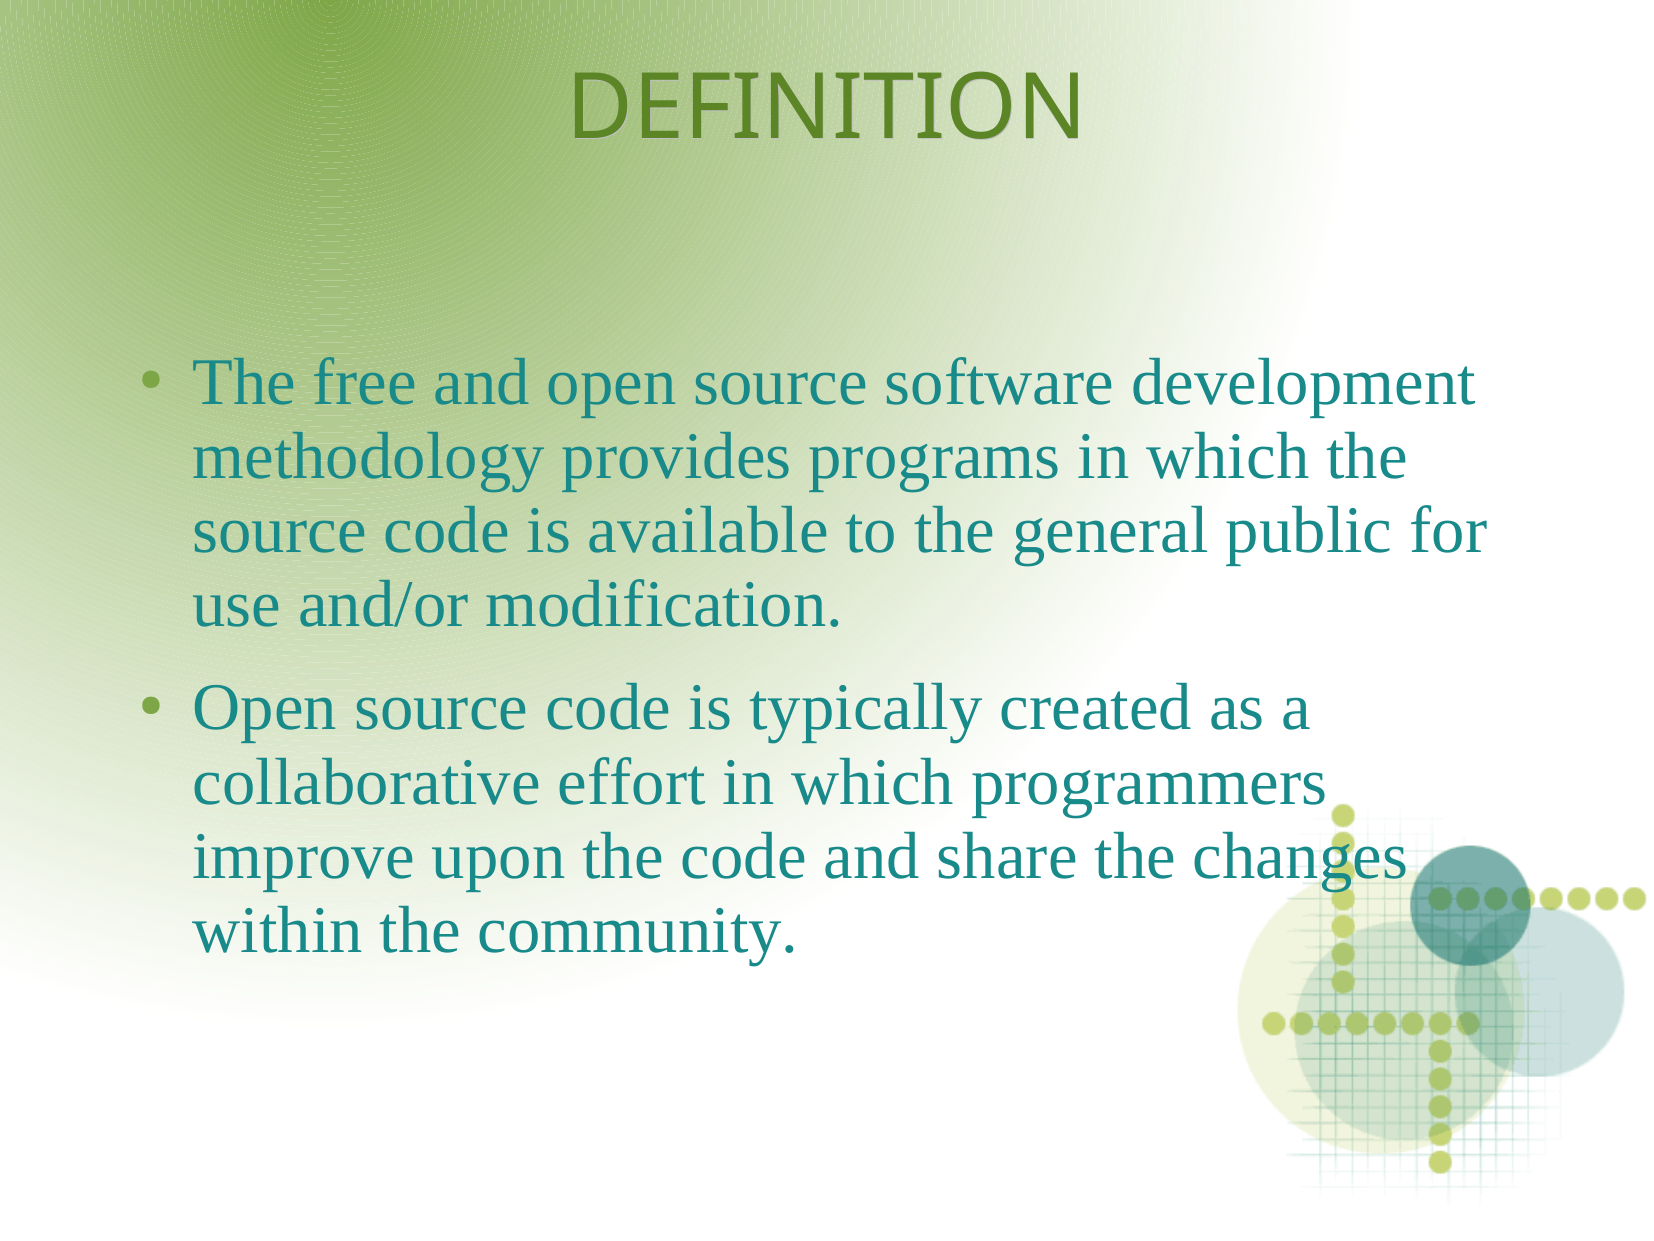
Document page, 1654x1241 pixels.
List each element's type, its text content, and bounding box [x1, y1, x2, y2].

picture [1224, 792, 1654, 1211]
list The free and open source software development methodology provides programs in which the source code is available to the general public for use and/or modification. Open source code is typically created as a collaborative effort in which programmers improve upon the code and share the changes within the community. [121, 344, 1534, 1127]
title DEFINITION [59, 29, 1595, 178]
